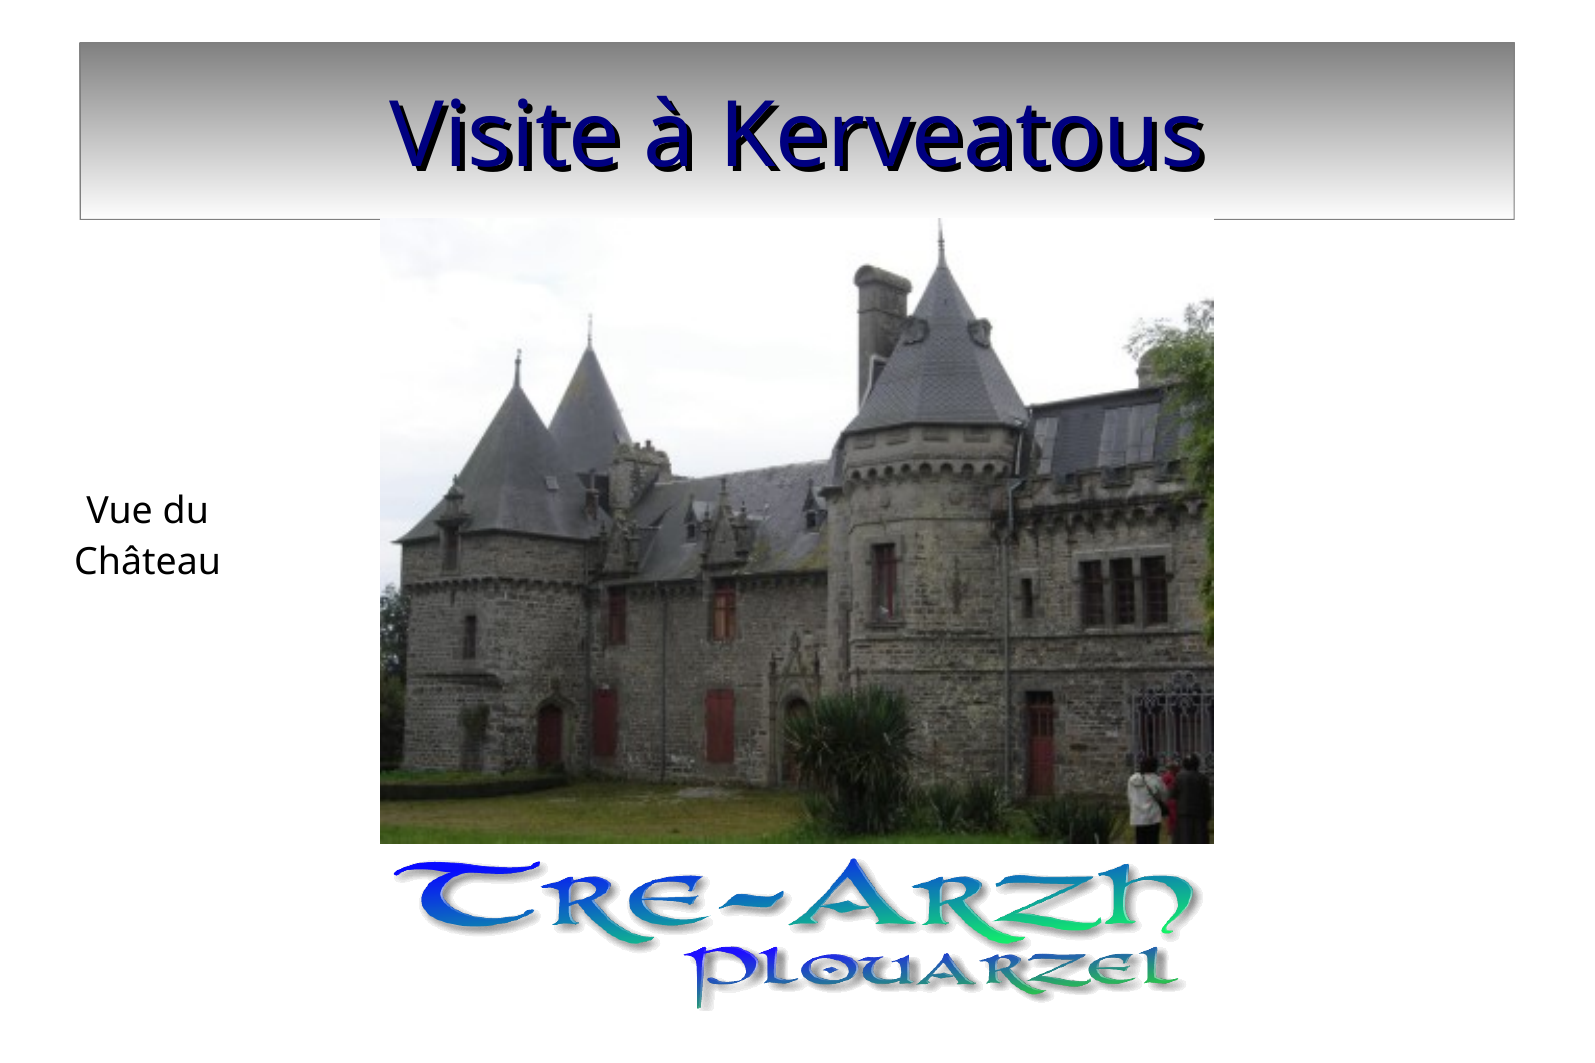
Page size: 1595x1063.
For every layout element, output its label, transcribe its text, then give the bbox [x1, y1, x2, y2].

text_box Vue du Château [0, 476, 296, 587]
picture [383, 856, 1211, 1011]
title Visite à Kerveatous [79, 42, 1515, 220]
picture [380, 218, 1214, 844]
